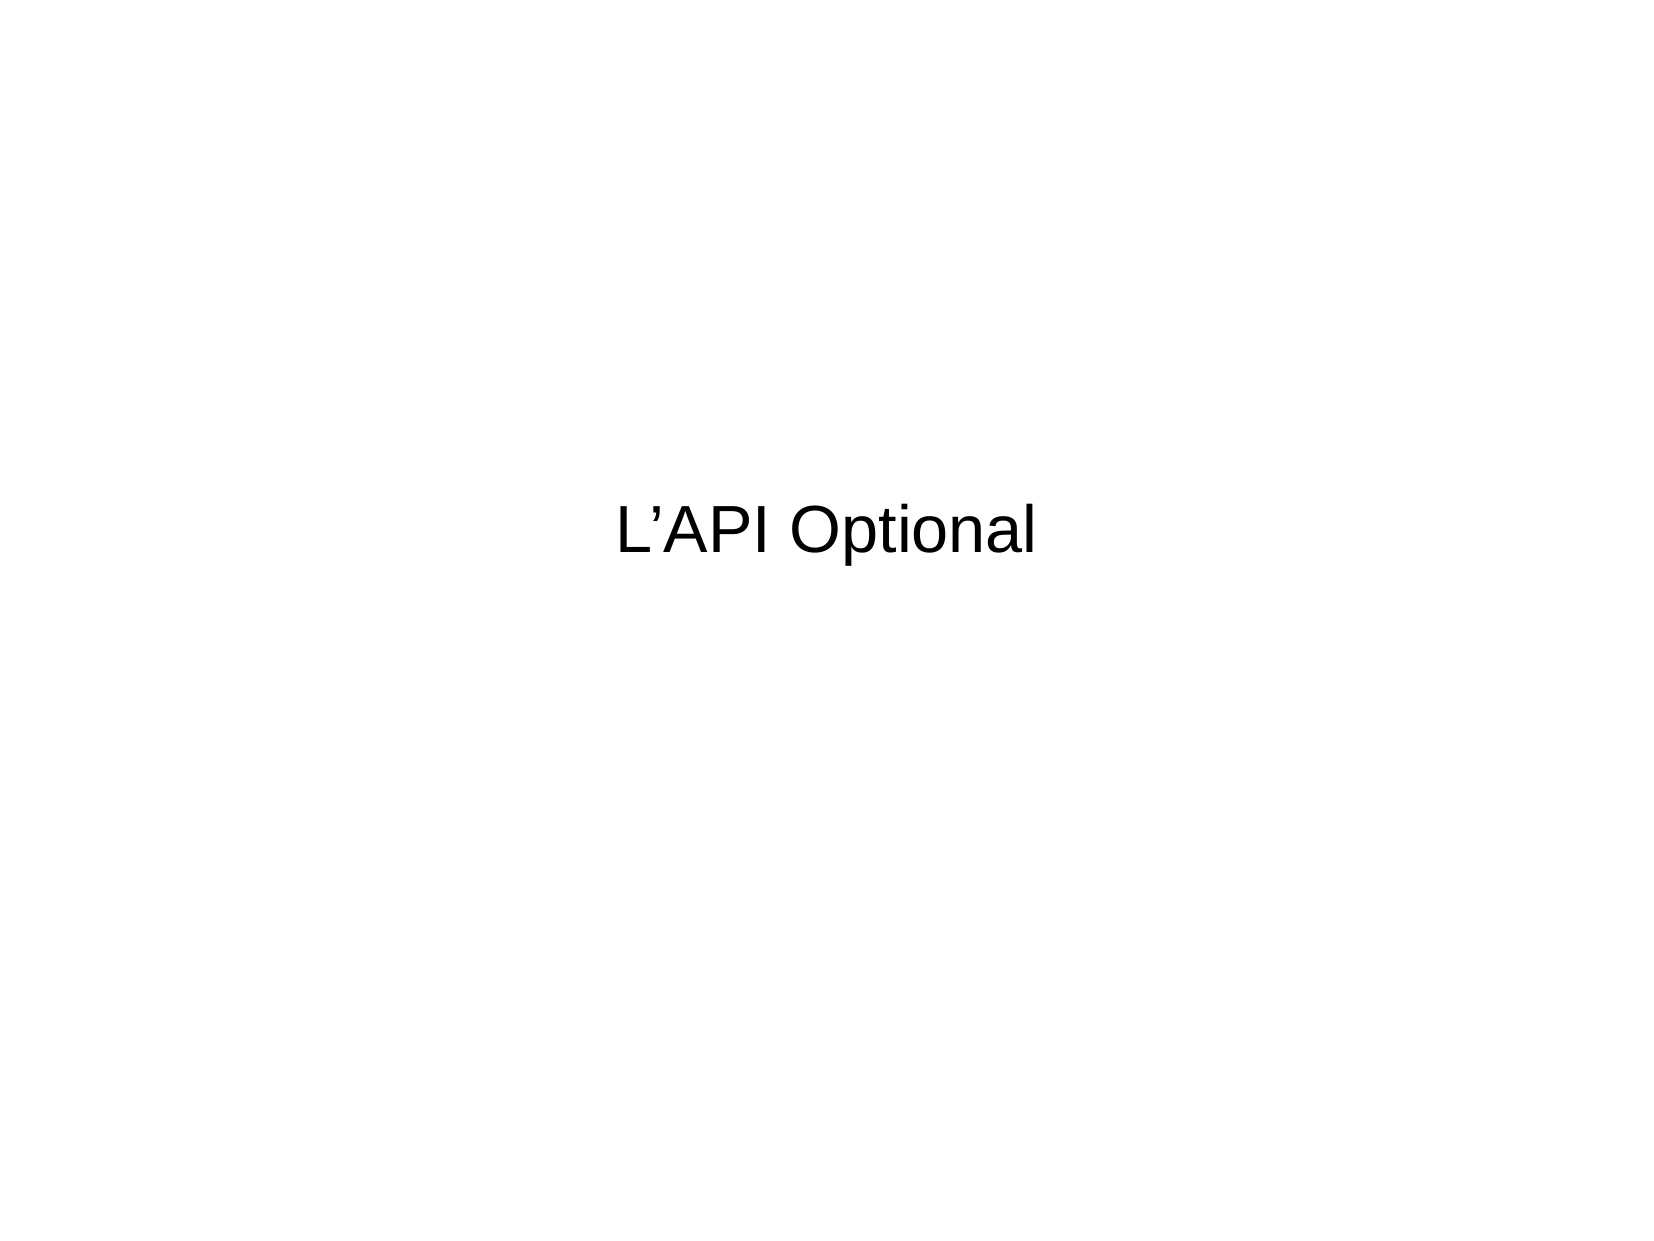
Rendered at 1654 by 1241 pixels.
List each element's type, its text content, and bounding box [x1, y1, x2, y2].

subtitle L’API Optional [82, 49, 1571, 1010]
